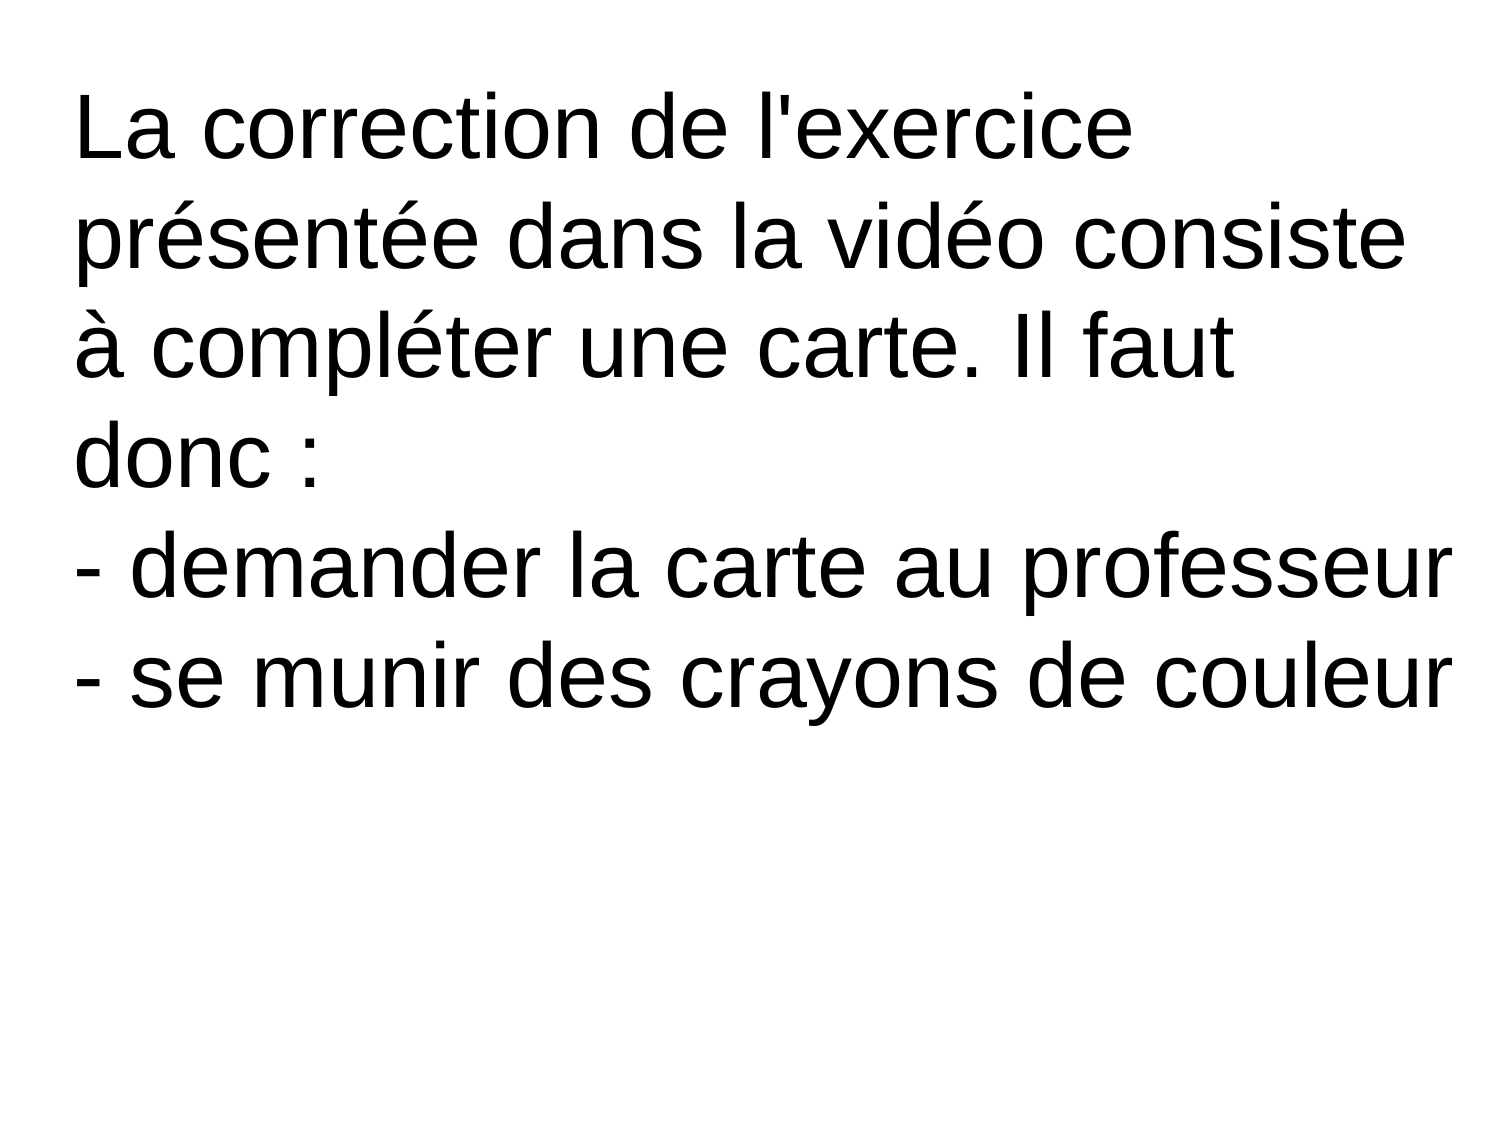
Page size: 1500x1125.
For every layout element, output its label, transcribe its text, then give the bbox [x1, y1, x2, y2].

text_box La correction de l'exercice présentée dans la vidéo consiste à compléter une carte. Il faut donc : - demander la carte au professeur - se munir des crayons de couleur [59, 59, 1500, 999]
